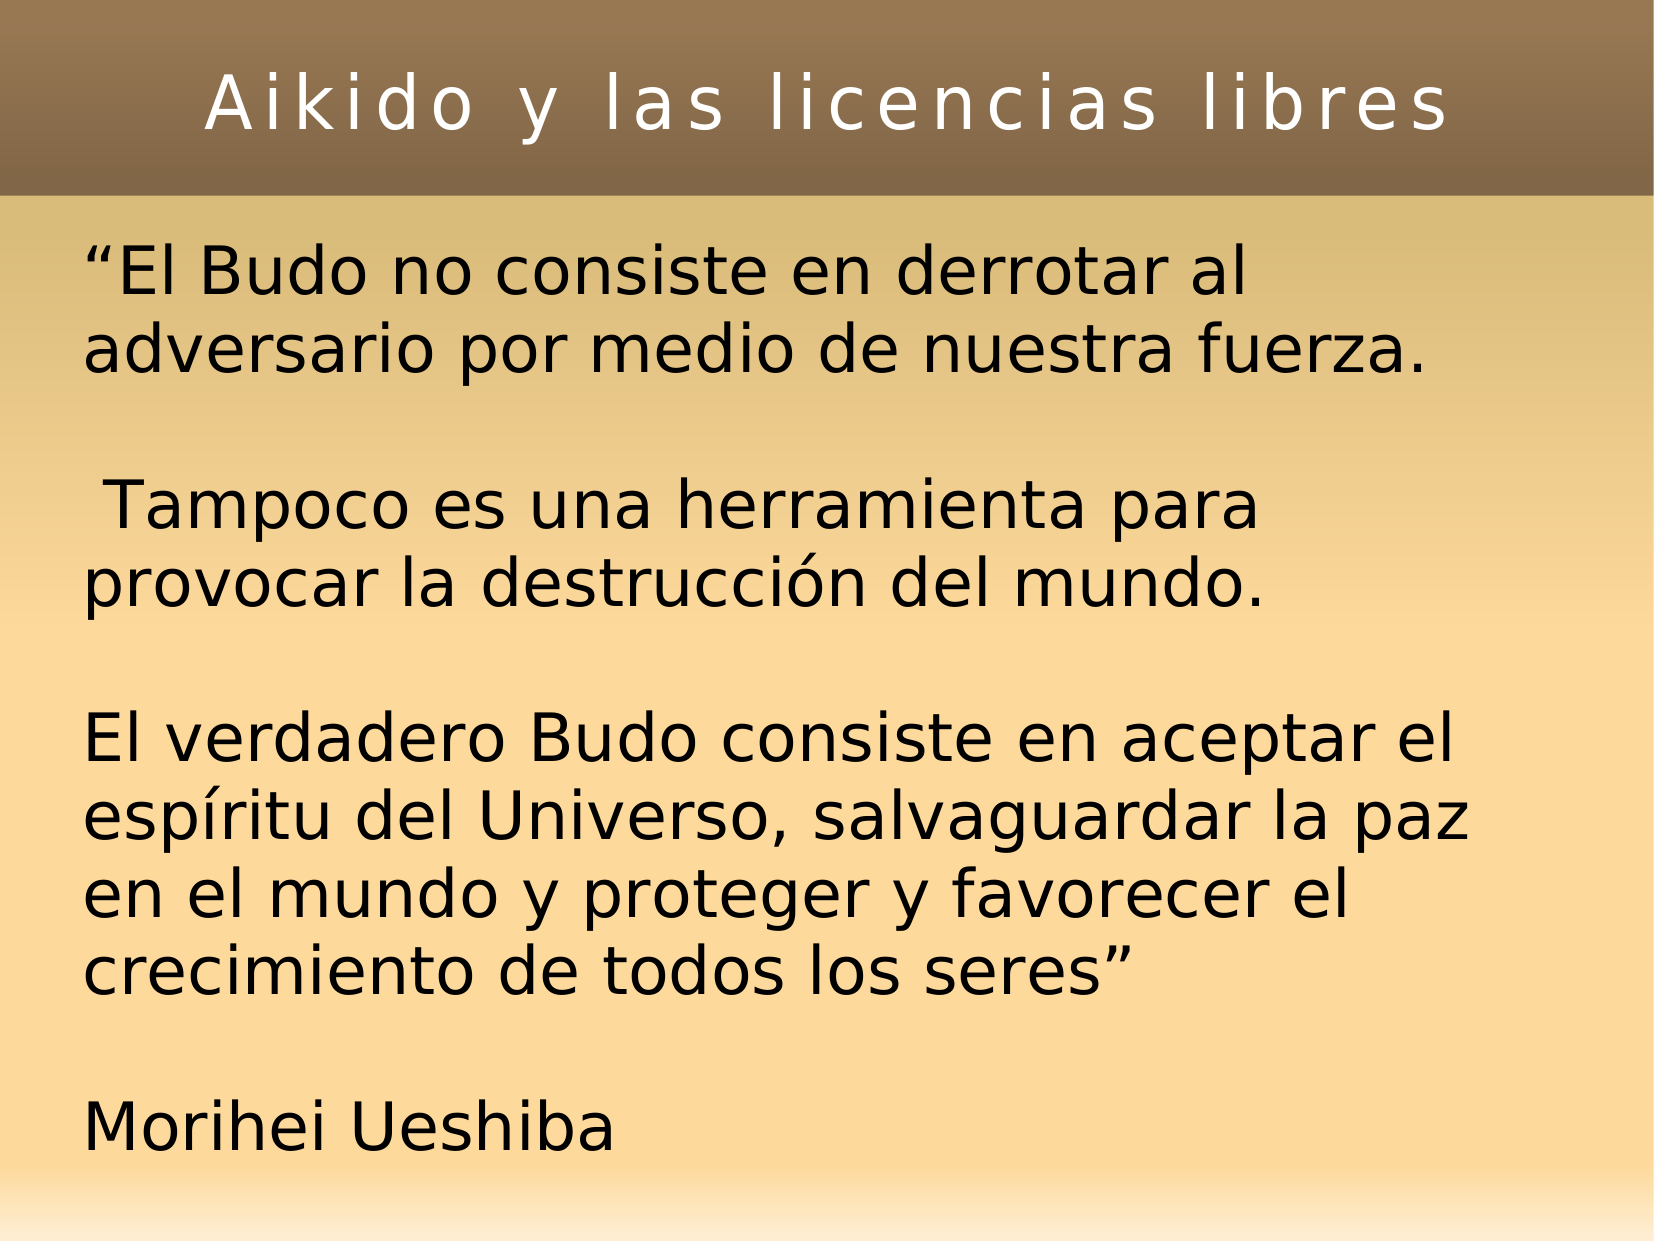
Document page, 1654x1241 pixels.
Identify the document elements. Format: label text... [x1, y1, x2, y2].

title Aikido y las licencias libres [59, 29, 1595, 178]
subtitle “El Budo no consiste en derrotar al adversario por medio de nuestra fuerza. Tampoco es una herramienta para provocar la destrucción del mundo. El verdadero Budo consiste en aceptar el espíritu del Universo, salvaguardar la paz en el mundo y proteger y favorecer el crecimiento de todos los seres” Morihei Ueshiba [82, 232, 1571, 1167]
picture [0, 0, 1654, 1241]
